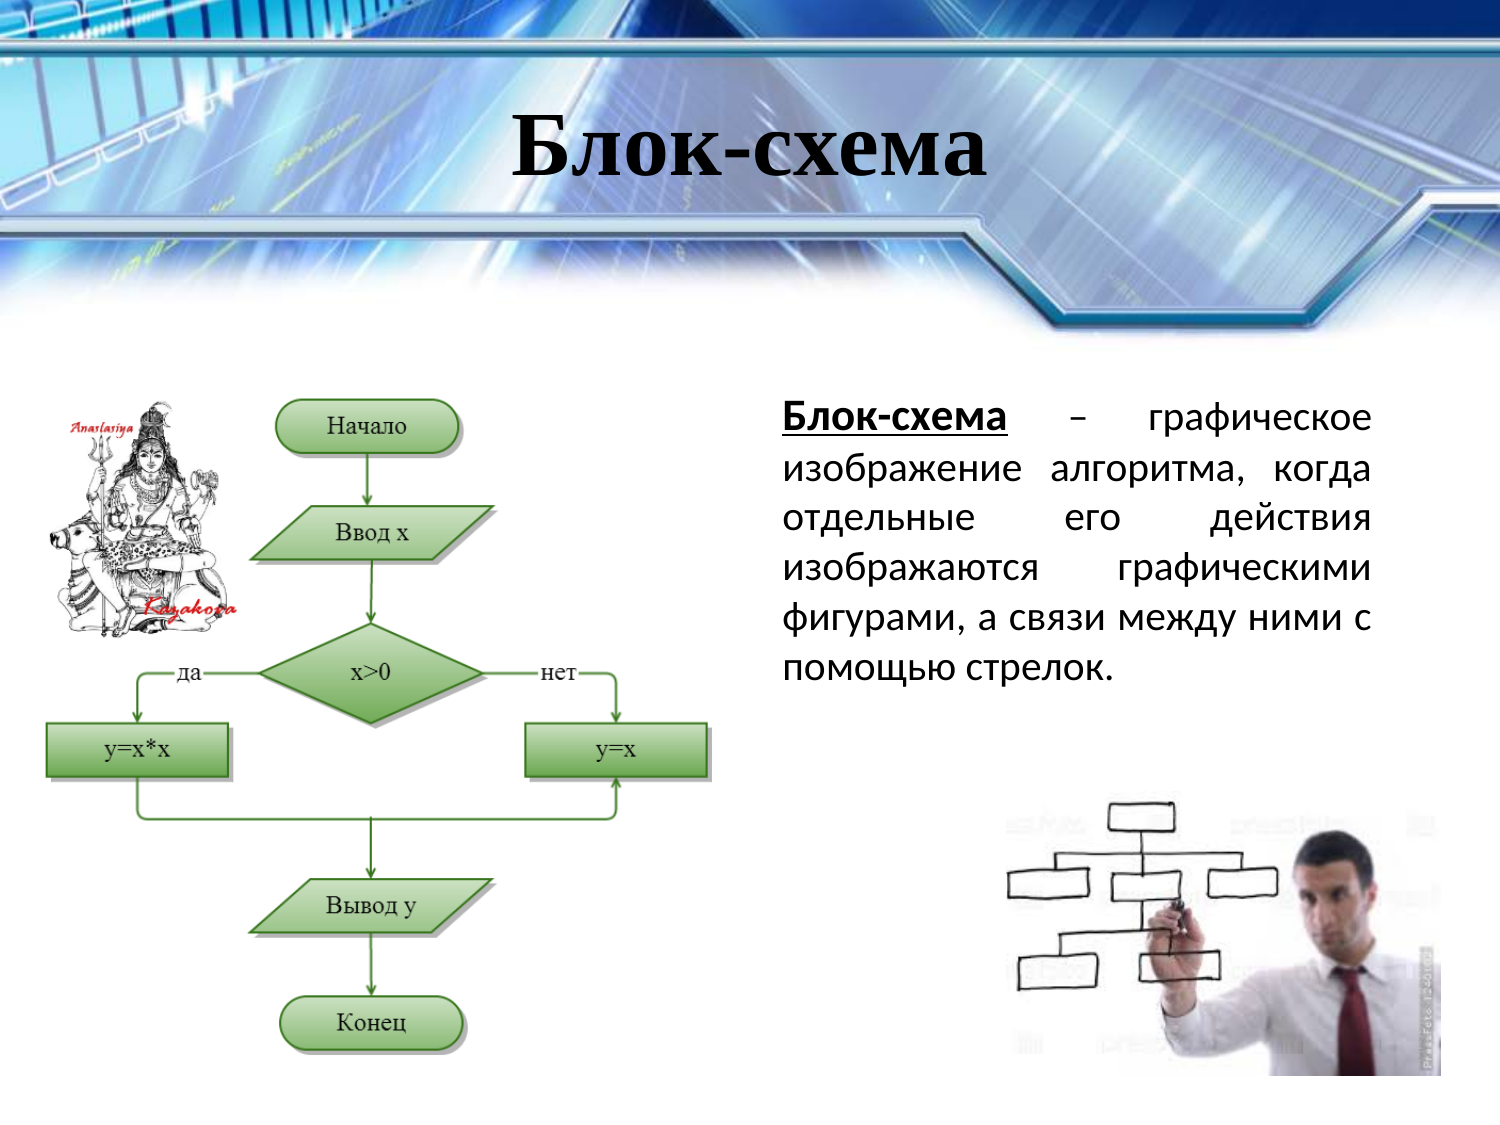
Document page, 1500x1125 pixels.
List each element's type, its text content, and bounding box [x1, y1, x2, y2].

picture [0, 0, 1500, 1125]
list Блок-схема – графическое изображение алгоритма, когда отдельные его действия изображаются графическими фигурами, а связи между ними с помощью стрелок. [767, 377, 1453, 698]
title Блок-схема [75, 45, 1426, 233]
